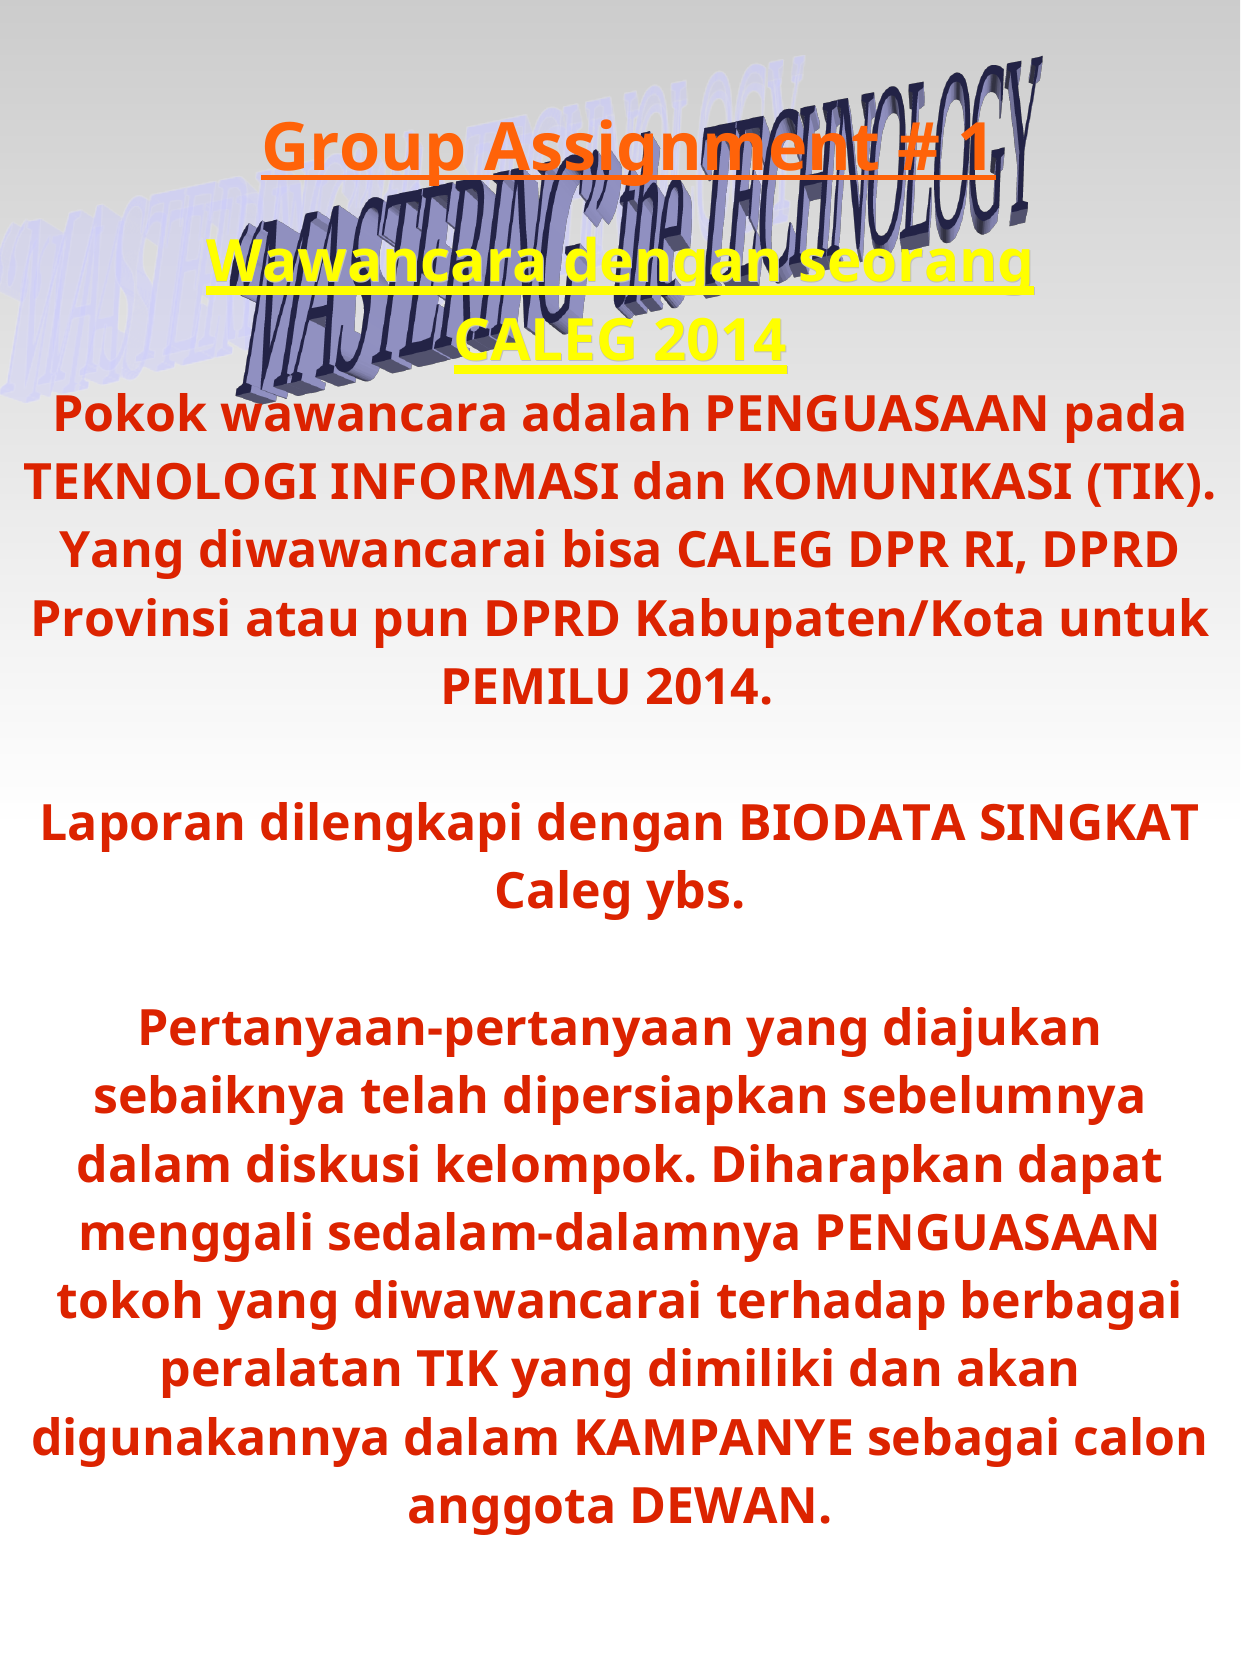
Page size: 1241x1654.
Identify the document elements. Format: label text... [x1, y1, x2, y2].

list Group Assignment # 1 Wawancara dengan seorang CALEG 2014 Pokok wawancara adalah PENGUASAAN pada TEKNOLOGI INFORMASI dan KOMUNIKASI (TIK). Yang diwawancarai bisa CALEG DPR RI, DPRD Provinsi atau pun DPRD Kabupaten/Kota untuk PEMILU 2014. Laporan dilengkapi dengan BIODATA SINGKAT Caleg ybs. Pertanyaan-pertanyaan yang diajukan sebaiknya telah dipersiapkan sebelumnya dalam diskusi kelompok. Diharapkan dapat menggali sedalam-dalamnya PENGUASAAN tokoh yang diwawancarai terhadap berbagai peralatan TIK yang dimiliki dan akan digunakannya dalam KAMPANYE sebagai calon anggota DEWAN. [0, 69, 1241, 1625]
